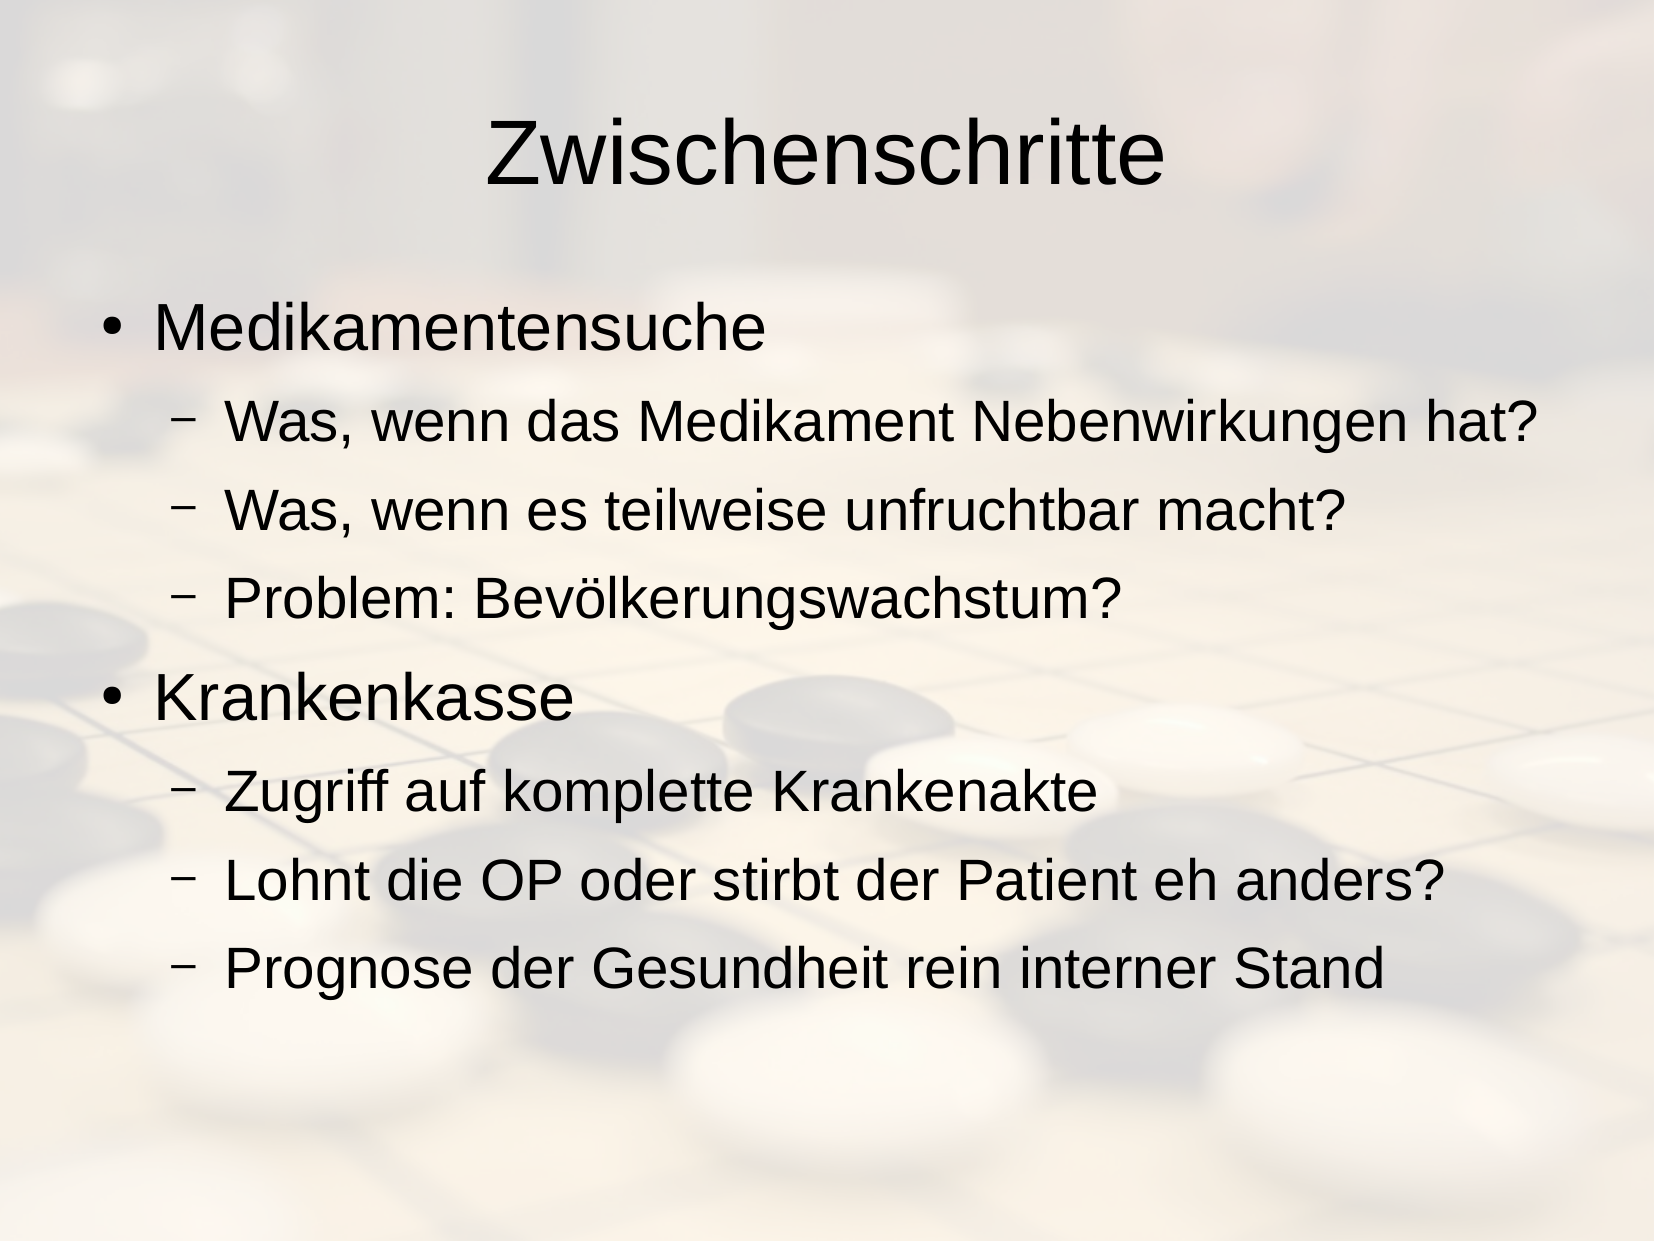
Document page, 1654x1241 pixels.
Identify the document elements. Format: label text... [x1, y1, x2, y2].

title Zwischenschritte [82, 49, 1571, 257]
list Medikamentensuche Was, wenn das Medikament Nebenwirkungen hat? Was, wenn es teilweise unfruchtbar macht? Problem: Bevölkerungswachstum? Krankenkasse Zugriff auf komplette Krankenakte Lohnt die OP oder stirbt der Patient eh anders? Prognose der Gesundheit rein interner Stand [82, 290, 1571, 1010]
